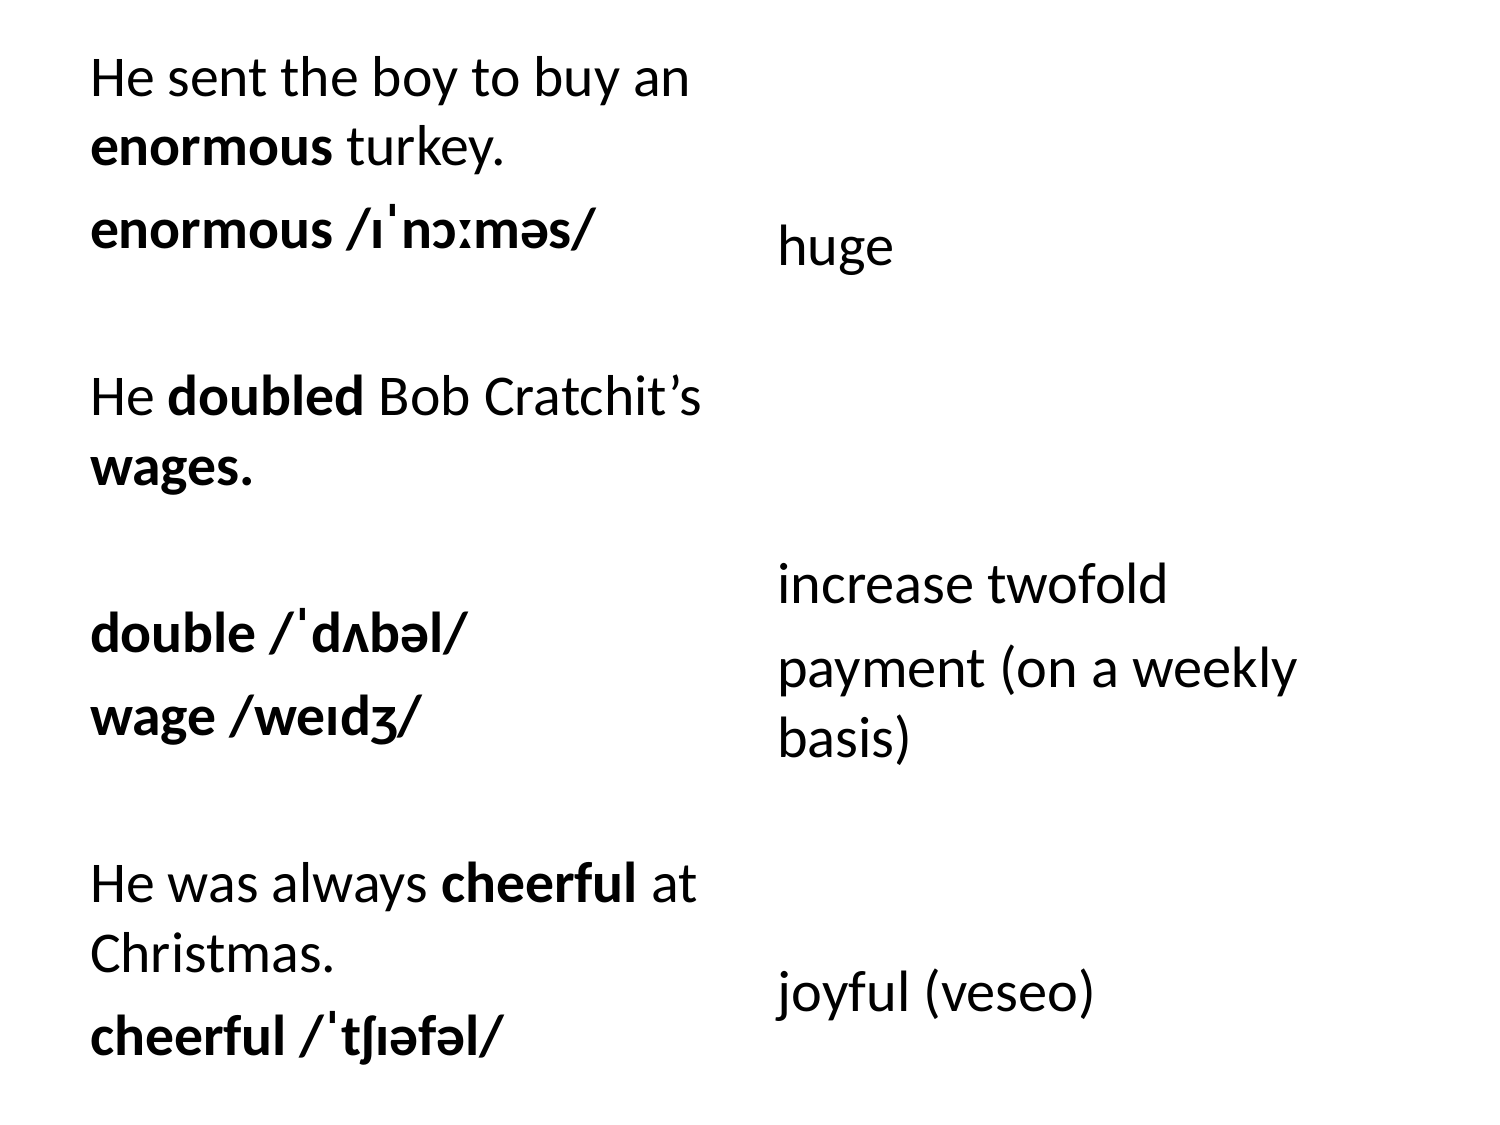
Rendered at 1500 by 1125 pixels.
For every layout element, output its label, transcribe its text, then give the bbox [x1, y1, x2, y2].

list huge increase twofold payment (on a weekly basis) joyful (veseo) [762, 30, 1426, 1083]
list He sent the boy to buy an enormous turkey. enormous /ɪˈnɔːməs/ He doubled Bob Cratchit’s wages. double /ˈdʌbəl/ wage /weɪdʒ/ He was always cheerful at Christmas. cheerful /ˈtʃɪəfəl/ [75, 30, 738, 1083]
